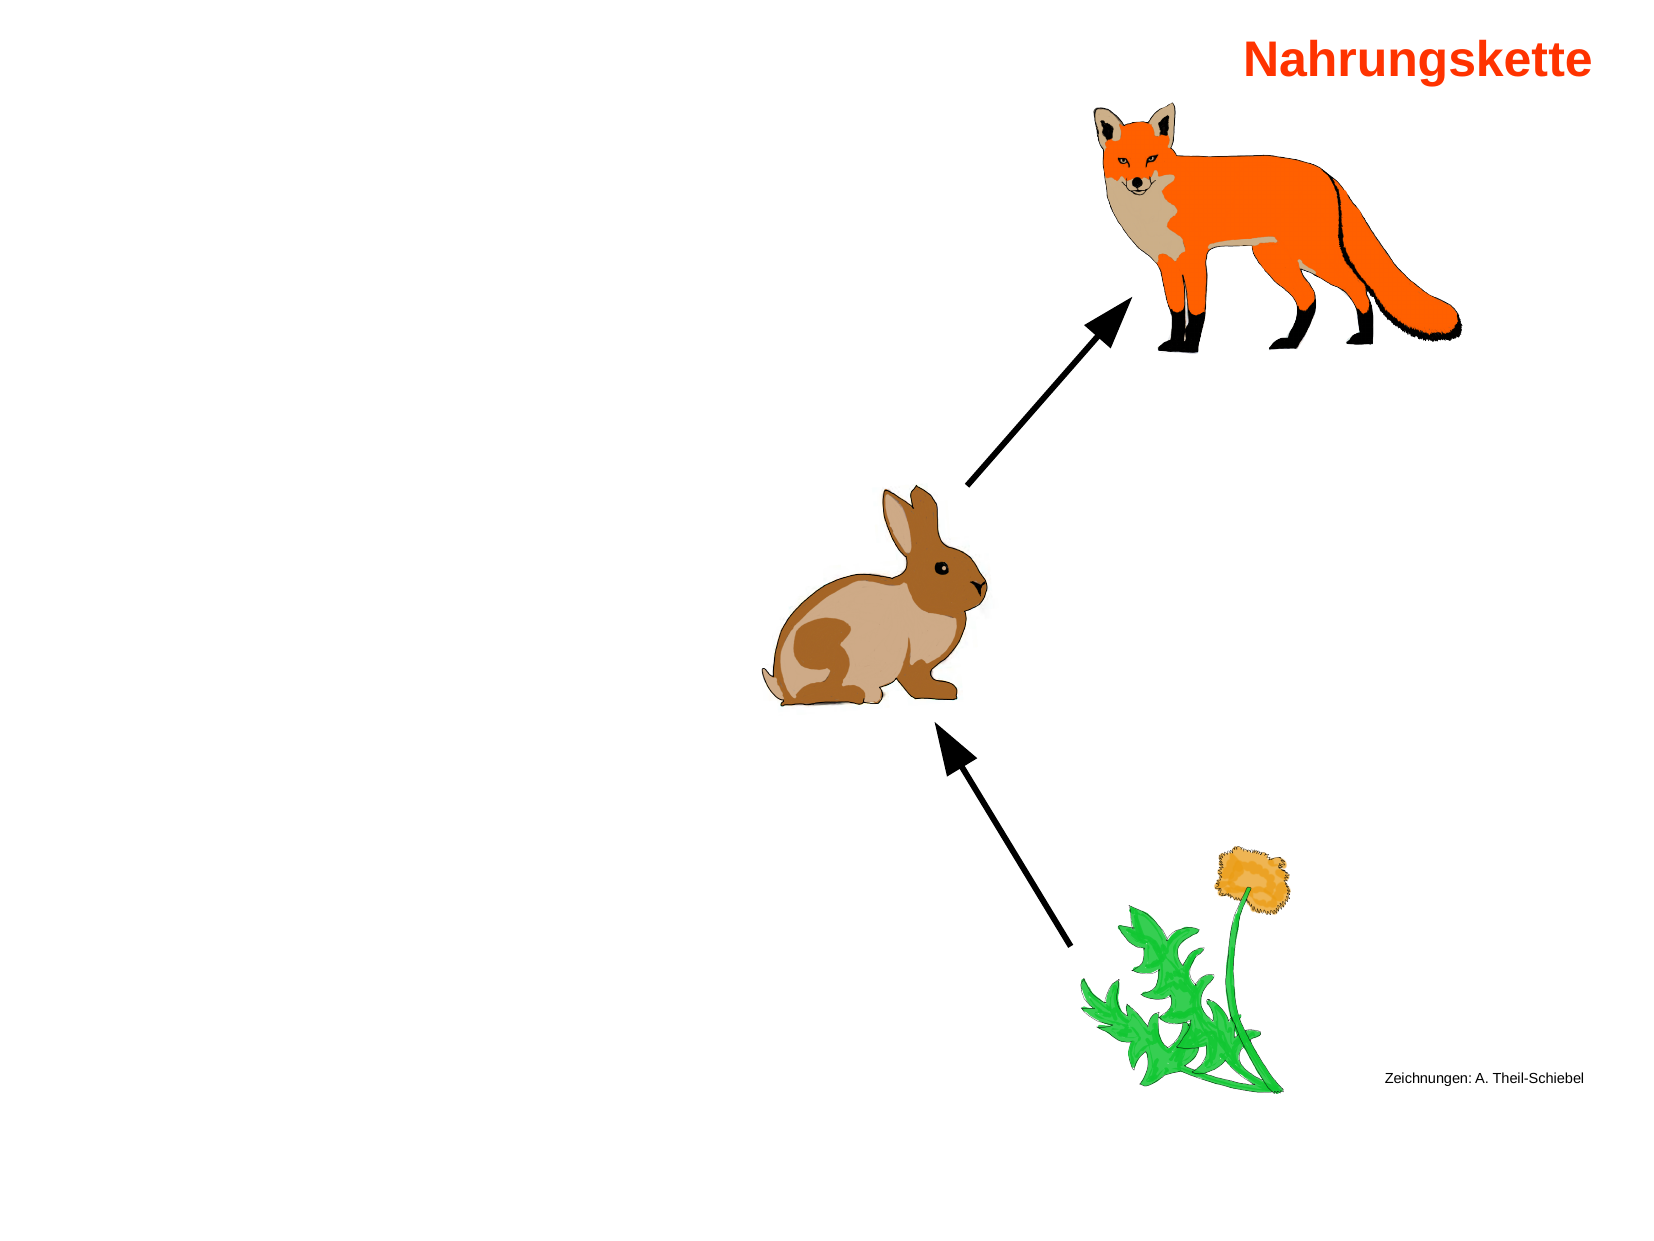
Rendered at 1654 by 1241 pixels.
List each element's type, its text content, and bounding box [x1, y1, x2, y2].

picture [1069, 843, 1300, 1099]
text_box Nahrungskette [1228, 23, 1630, 95]
picture [744, 472, 1000, 721]
picture [1086, 94, 1465, 360]
text_box Zeichnungen: A. Theil-Schiebel [1370, 1062, 1619, 1099]
picture [1086, 328, 1094, 344]
